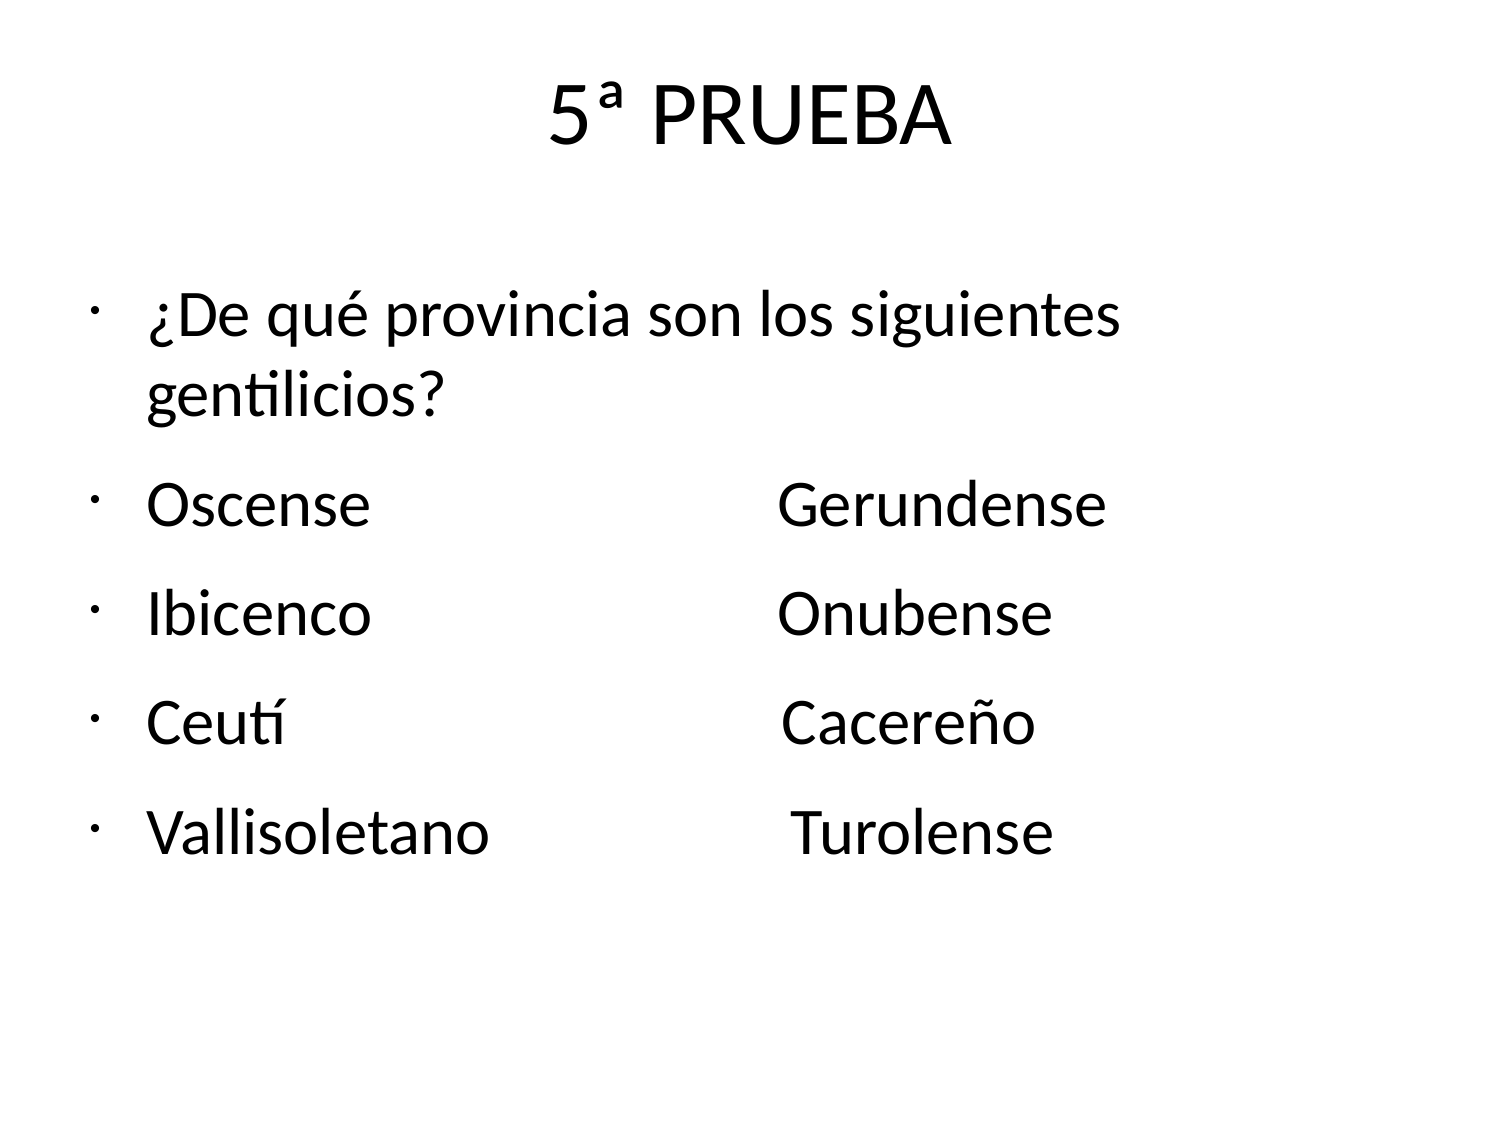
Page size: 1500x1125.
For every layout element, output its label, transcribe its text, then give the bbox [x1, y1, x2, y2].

title 5ª PRUEBA [75, 45, 1425, 233]
list ¿De qué provincia son los siguientes gentilicios? Oscense Gerundense Ibicenco Onubense Ceutí Cacereño Vallisoletano Turolense [75, 262, 1425, 1005]
